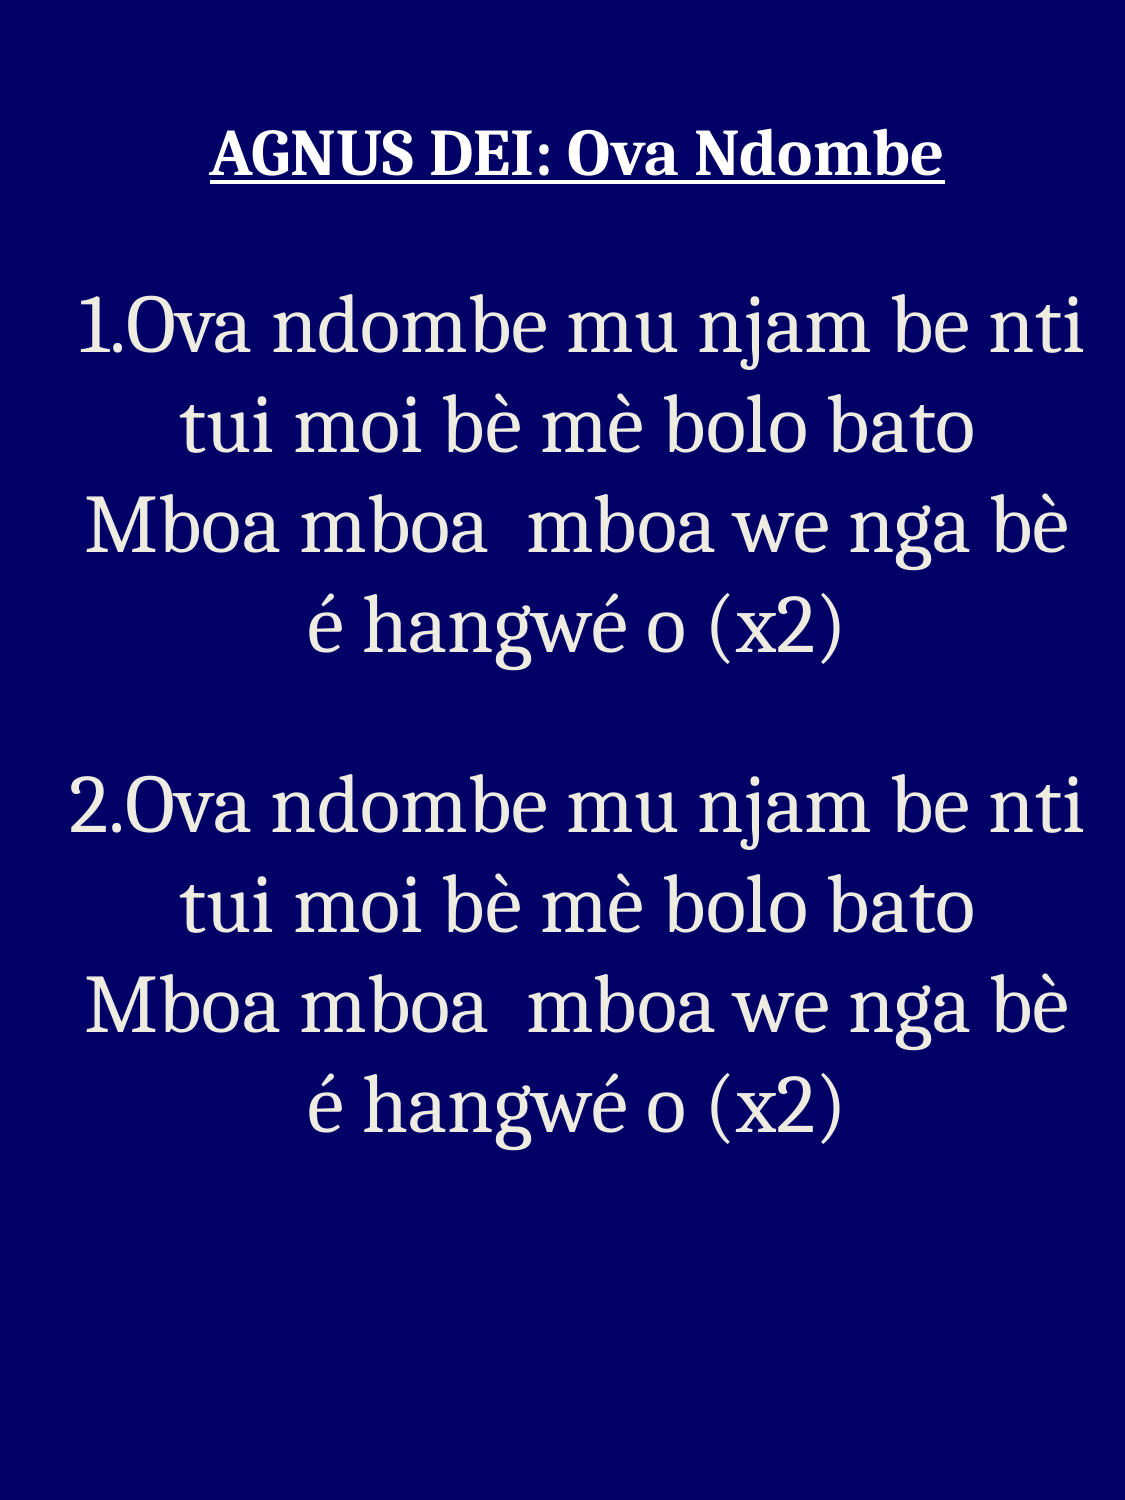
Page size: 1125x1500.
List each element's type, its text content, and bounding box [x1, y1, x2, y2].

text_box AGNUS DEI: Ova Ndombe 1.Ova ndombe mu njam be nti tui moi bè mè bolo bato Mboa mboa mboa we nga bè é hangwé o (x2) 2.Ova ndombe mu njam be nti tui moi bè mè bolo bato Mboa mboa mboa we nga bè é hangwé o (x2) [51, 21, 1104, 1237]
